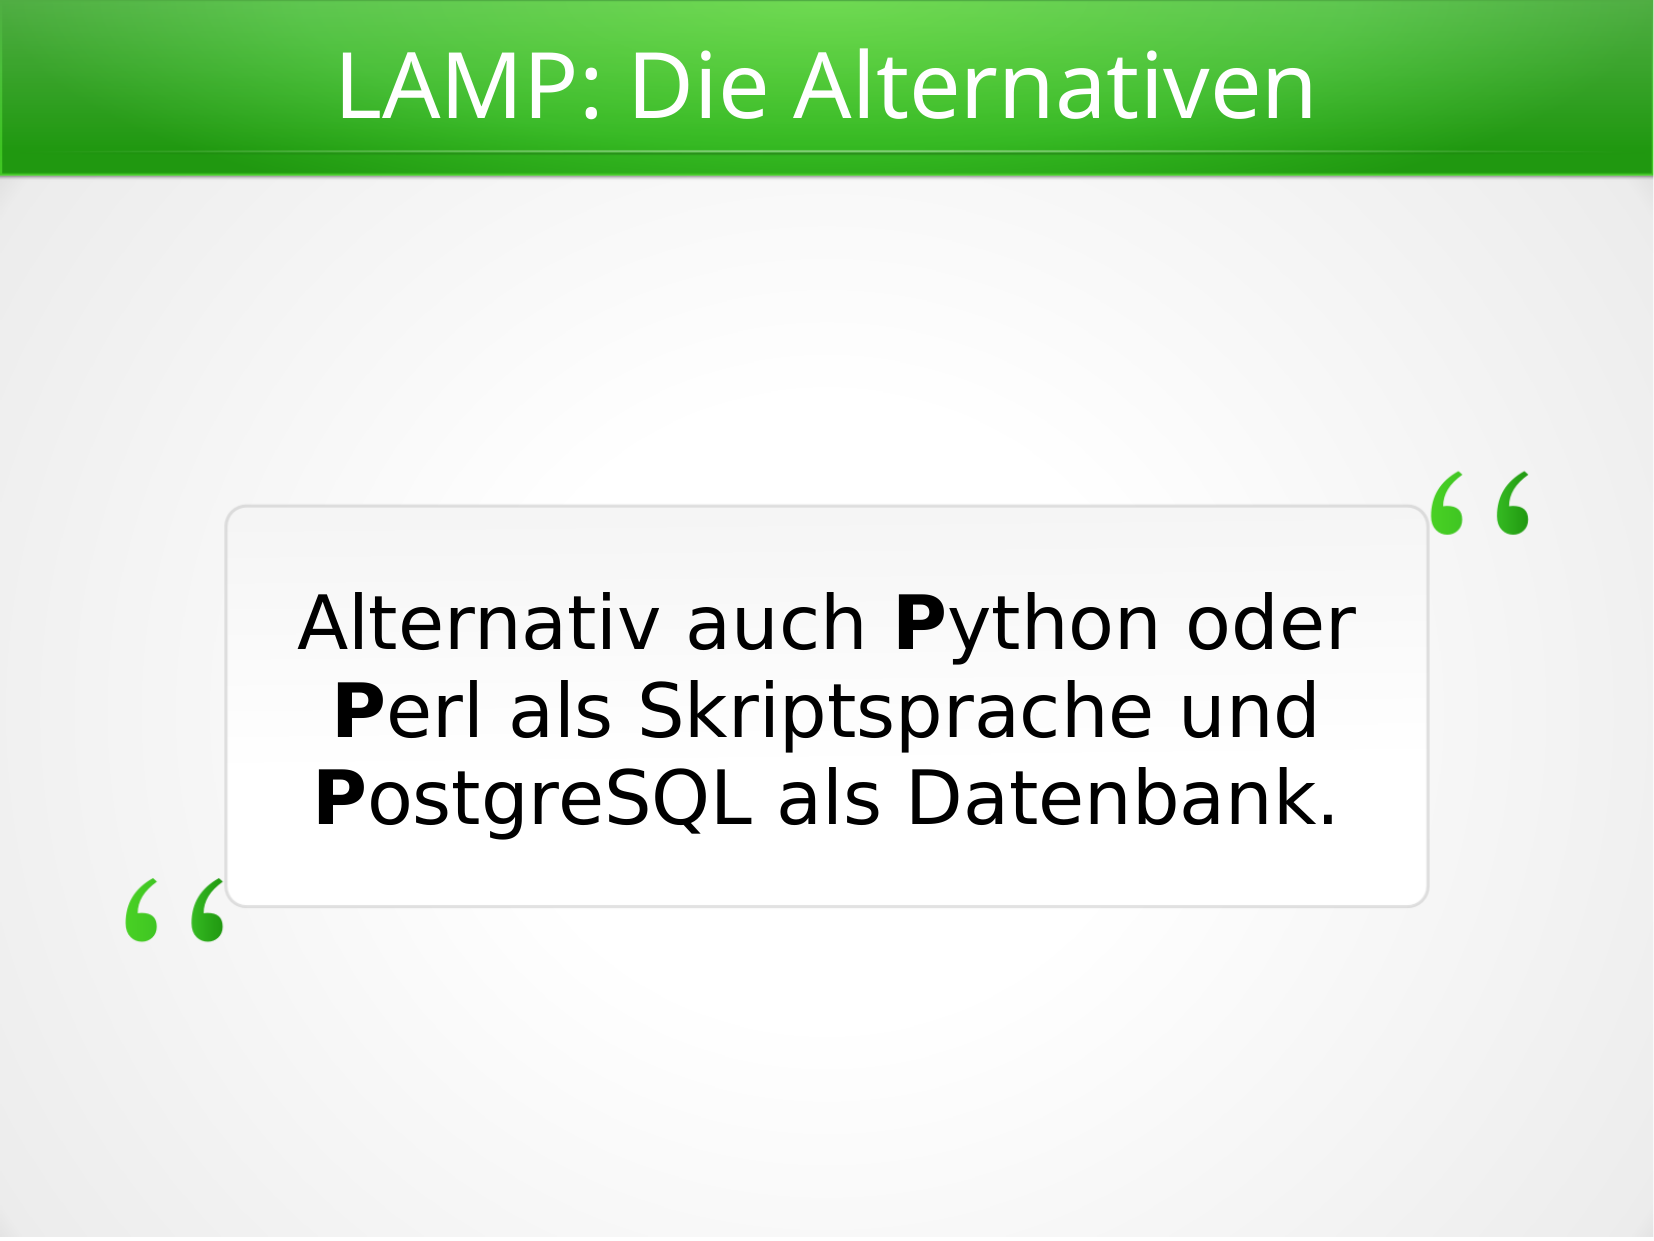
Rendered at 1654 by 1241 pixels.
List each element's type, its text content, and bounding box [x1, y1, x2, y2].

title LAMP: Die Alternativen [82, 11, 1571, 154]
text_box Alternativ auch Python oder Perl als Skriptsprache und PostgreSQL als Datenbank. [248, 572, 1406, 850]
picture [0, 0, 1654, 1237]
